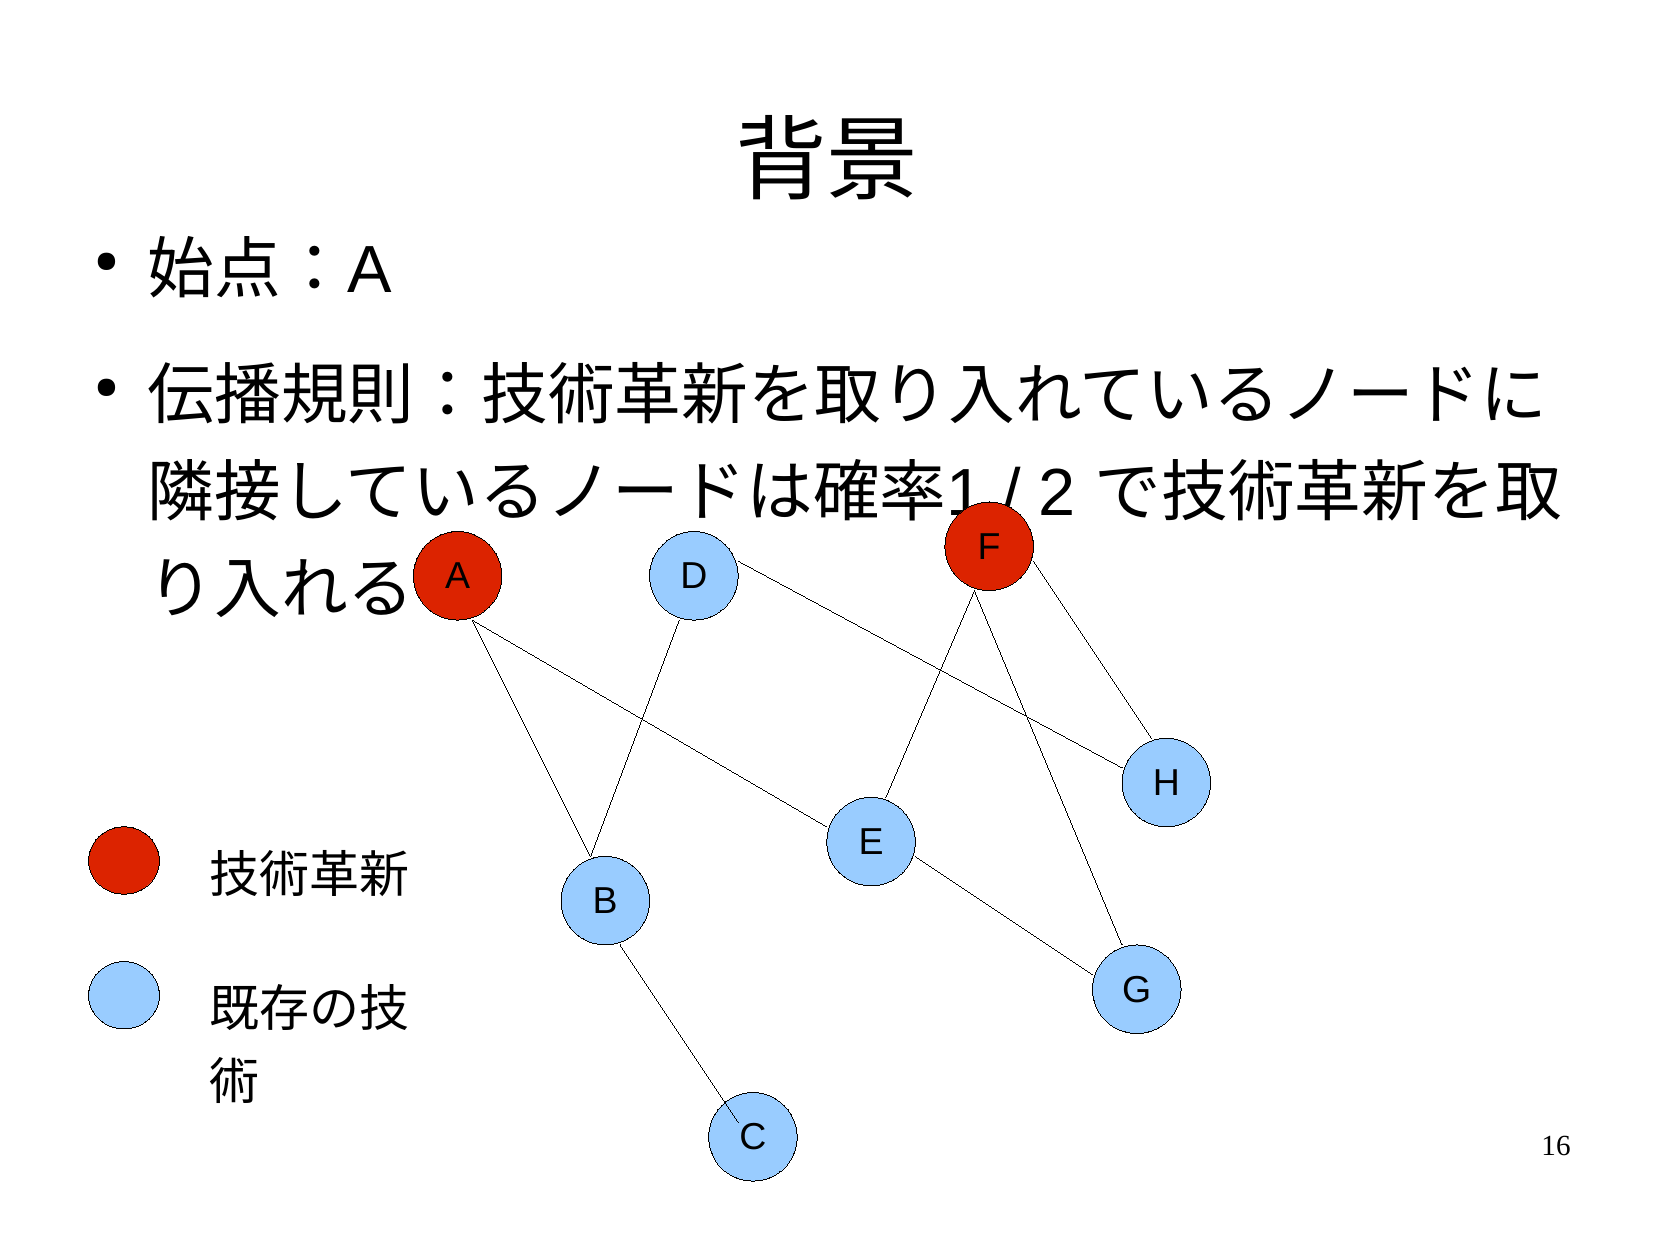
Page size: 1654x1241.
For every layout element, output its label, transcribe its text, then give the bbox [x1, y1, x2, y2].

text_box [88, 961, 160, 1029]
text_box 技術革新 [194, 826, 443, 958]
text_box B [561, 856, 650, 945]
text_box G [1092, 944, 1182, 1034]
text_box D [649, 531, 739, 621]
list 始点：A 伝播規則：技術革新を取り入れているノードに隣接しているノードは確率1 / 2 で技術革新を取り入れる [76, 215, 1565, 1034]
text_box 既存の技術 [194, 961, 443, 1093]
text_box A [413, 531, 502, 621]
title 背景 [82, 49, 1571, 257]
text_box H [1122, 738, 1211, 827]
text_box F [944, 501, 1034, 591]
text_box E [826, 797, 916, 886]
text_box [88, 826, 160, 895]
text_box C [708, 1092, 798, 1182]
